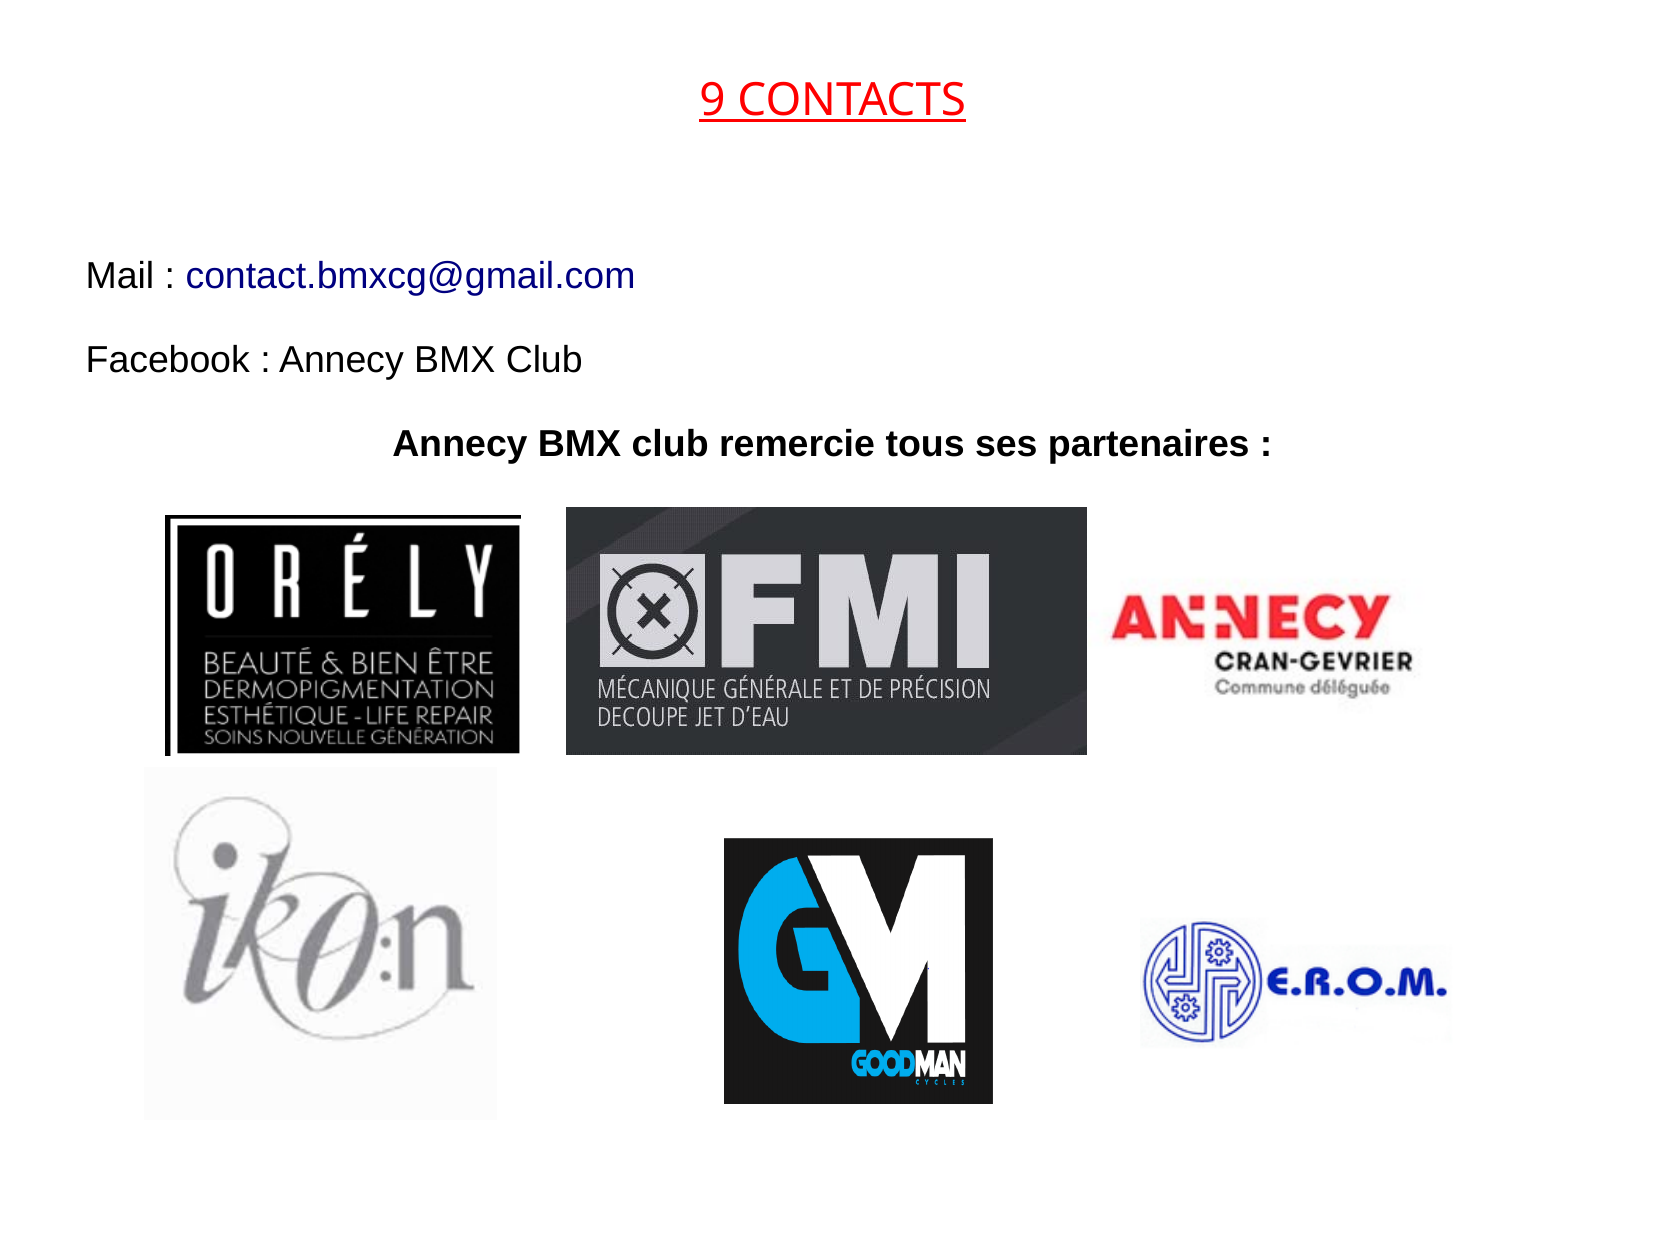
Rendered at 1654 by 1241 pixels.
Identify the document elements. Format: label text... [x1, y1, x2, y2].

picture [566, 507, 1087, 755]
picture [1088, 546, 1477, 739]
text_box 9 CONTACTS Mail : contact.bmxcg@gmail.com Facebook : Annecy BMX Club Annecy BMX club remercie tous ses partenaires : [70, 59, 1595, 548]
picture [1140, 909, 1453, 1066]
picture [724, 838, 993, 1105]
picture [144, 767, 497, 1120]
picture [165, 515, 521, 756]
